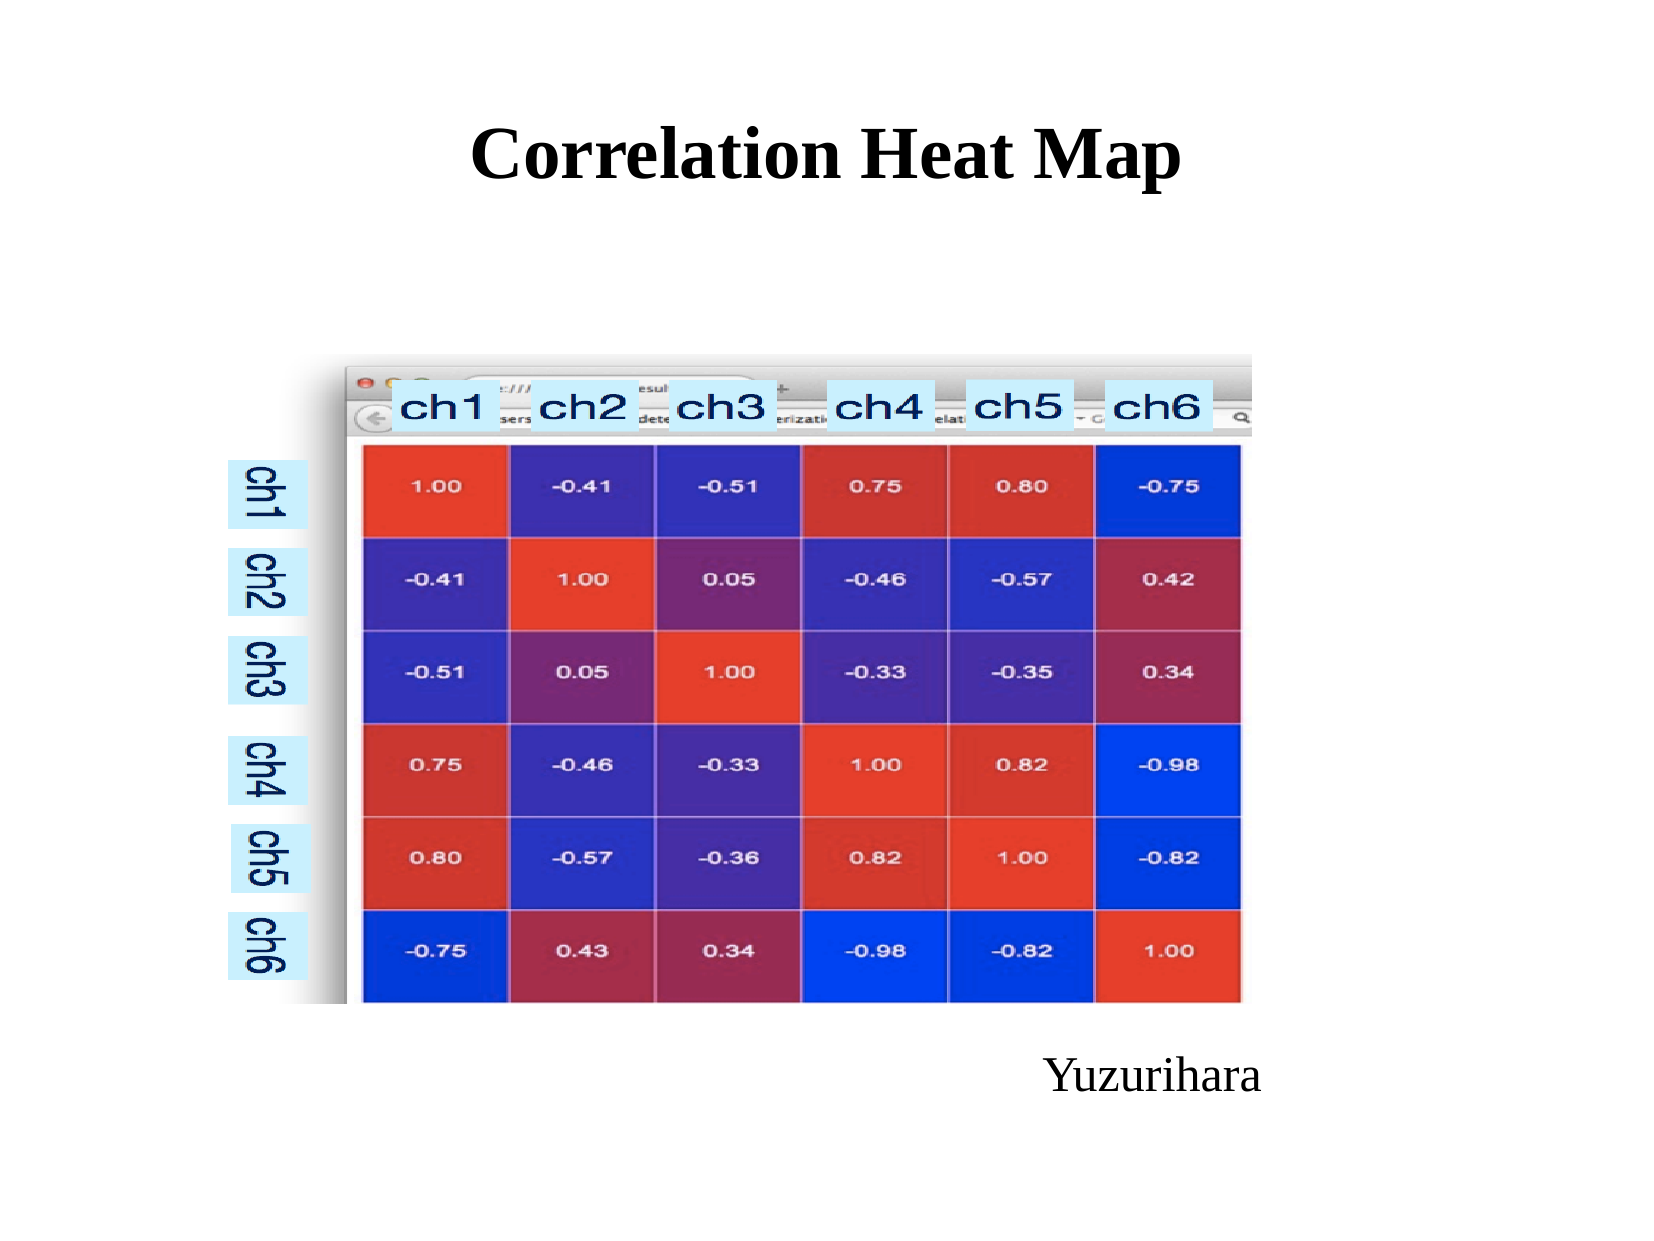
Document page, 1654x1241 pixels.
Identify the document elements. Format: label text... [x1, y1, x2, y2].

text_box Yuzurihara [1027, 1039, 1465, 1105]
title Correlation Heat Map [82, 49, 1571, 257]
picture [224, 354, 1252, 1004]
